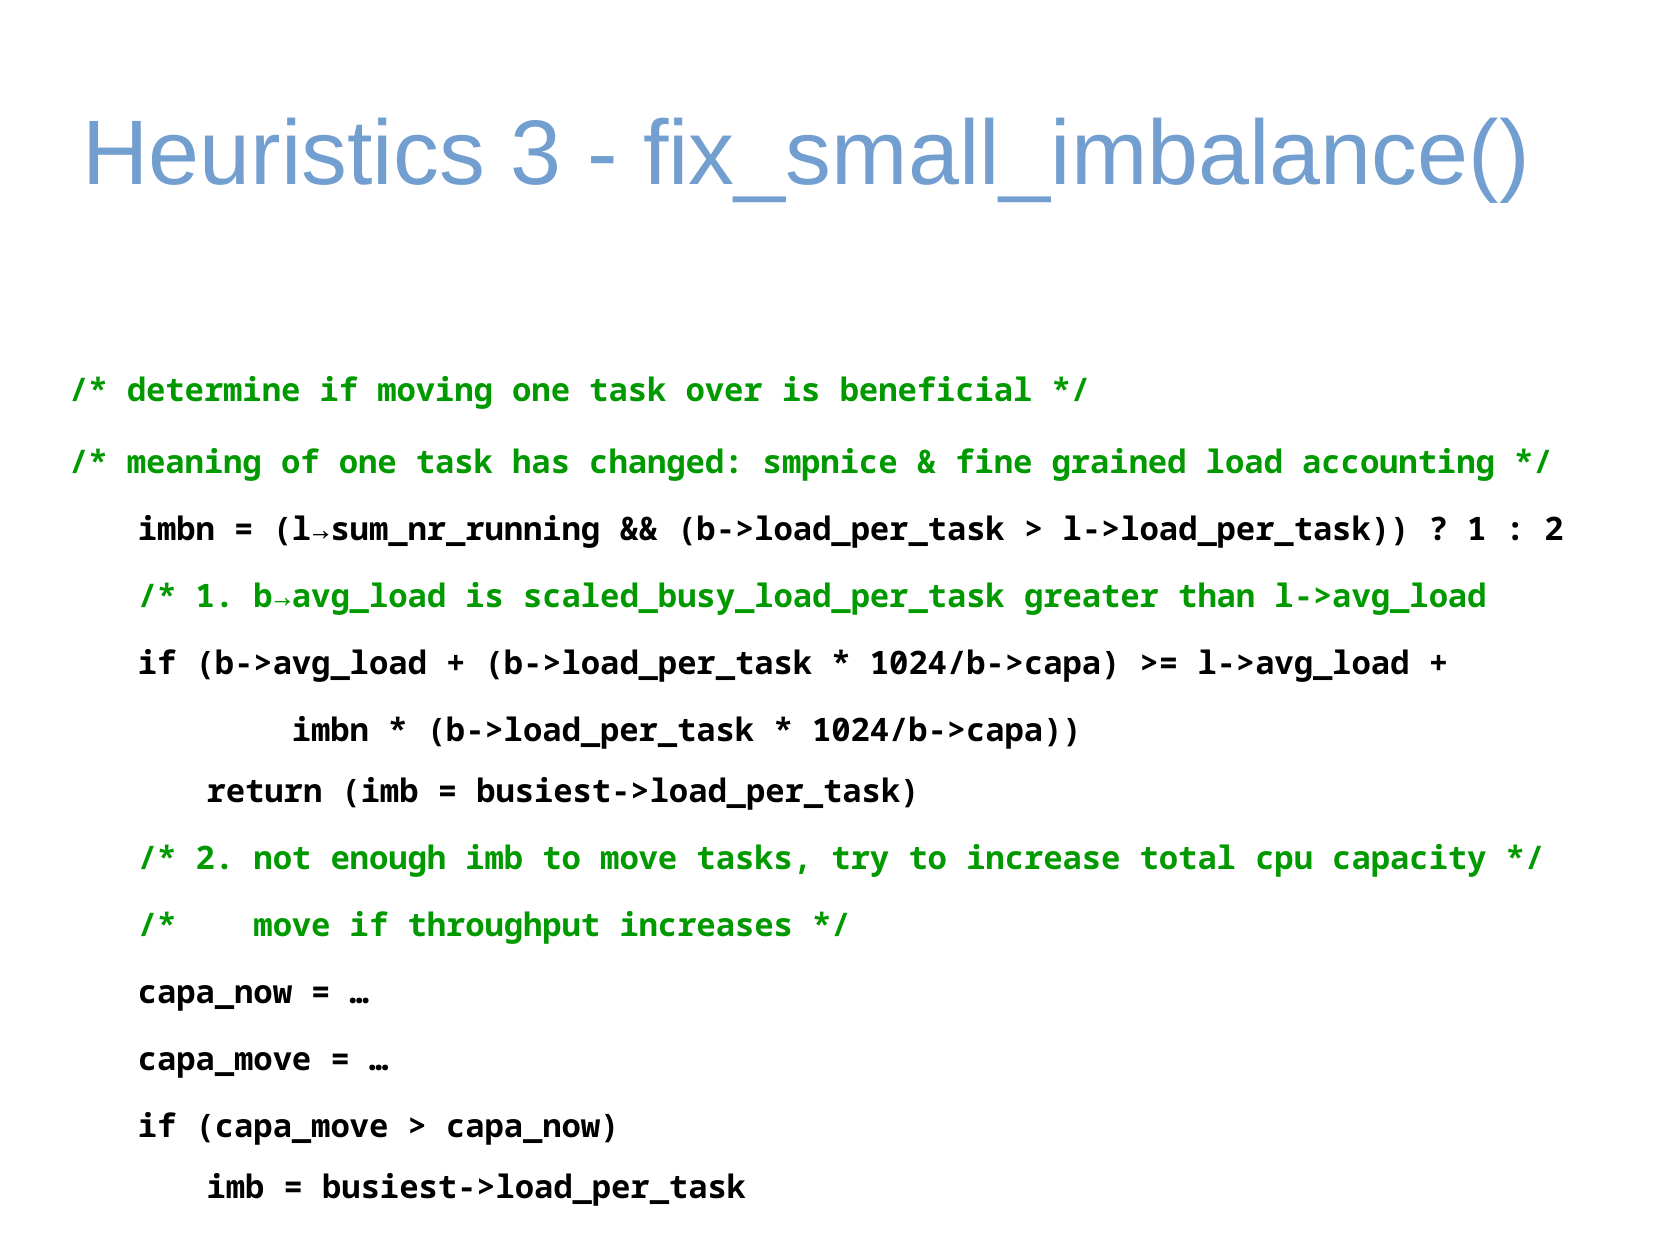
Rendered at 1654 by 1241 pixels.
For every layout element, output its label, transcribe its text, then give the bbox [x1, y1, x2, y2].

list /* determine if moving one task over is beneficial */ /* meaning of one task has changed: smpnice & fine grained load accounting */ imbn = (l→sum_nr_running && (b->load_per_task > l->load_per_task)) ? 1 : 2 /* 1. b→avg_load is scaled_busy_load_per_task greater than l->avg_load if (b->avg_load + (b->load_per_task * 1024/b->capa) >= l->avg_load + imbn * (b->load_per_task * 1024/b->capa)) return (imb = busiest->load_per_task) /* 2. not enough imb to move tasks, try to increase total cpu capacity */ /* move if throughput increases */ capa_now = … capa_move = … if (capa_move > capa_now) imb = busiest->load_per_task [0, 294, 1647, 1210]
title Heuristics 3 - fix_small_imbalance() [82, 49, 1571, 257]
